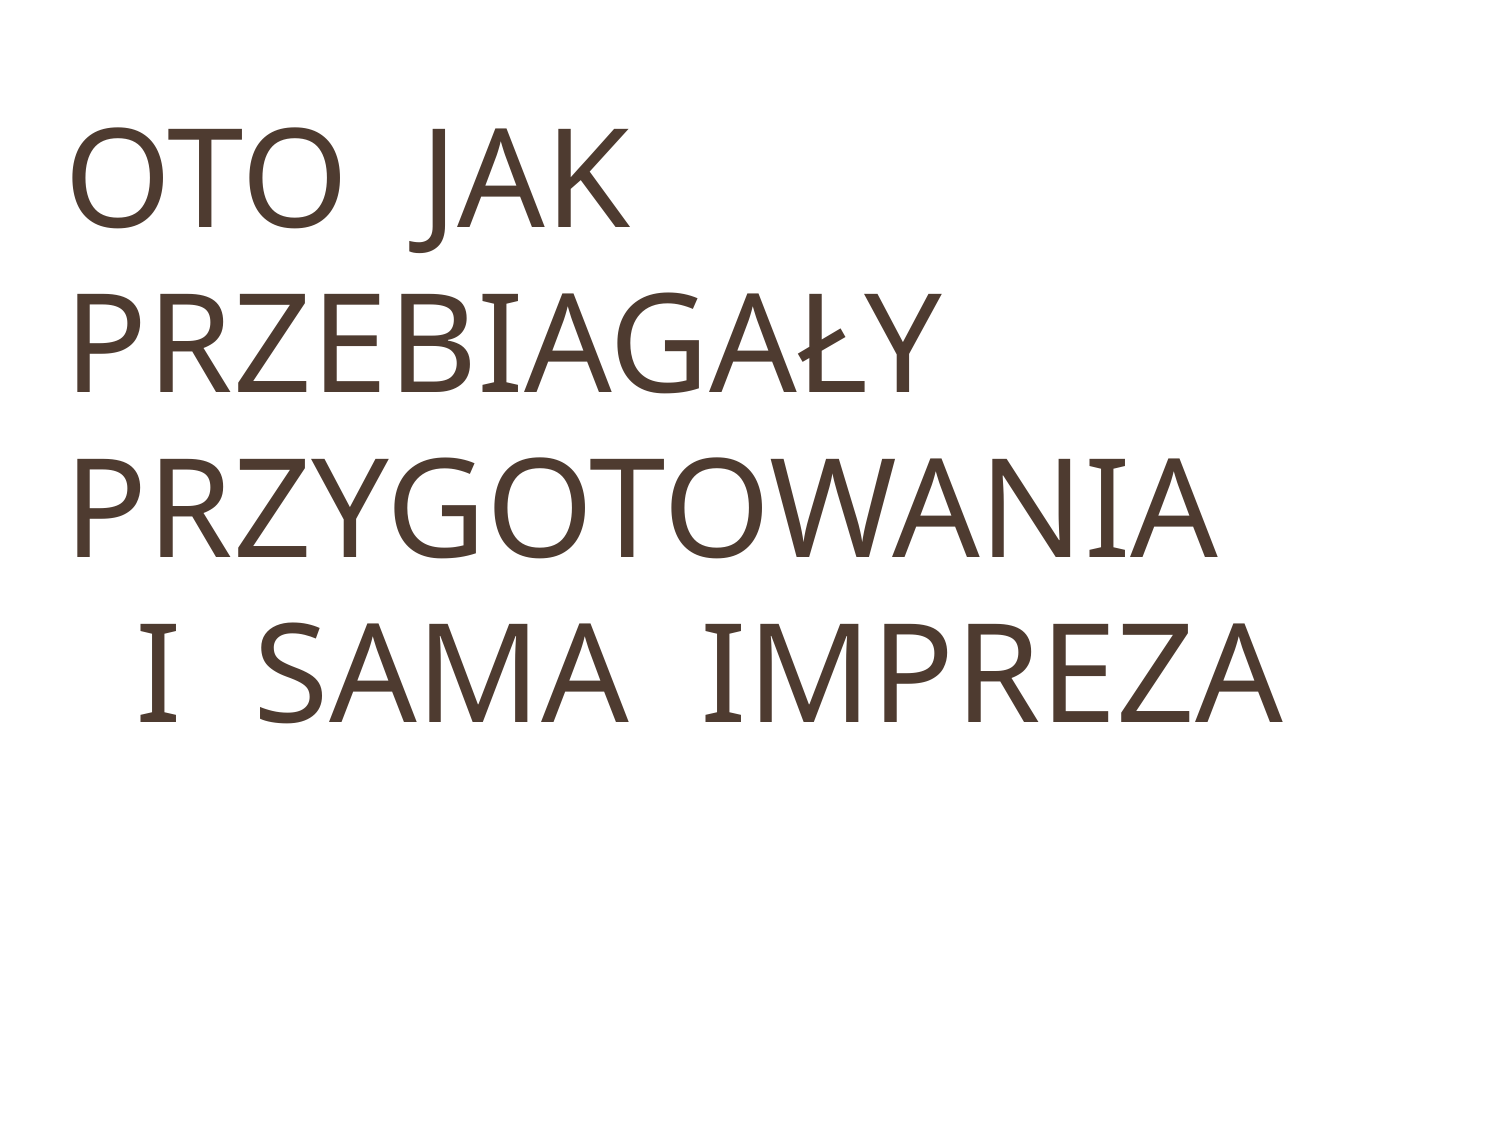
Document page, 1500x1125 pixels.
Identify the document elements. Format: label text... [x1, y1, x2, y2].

title OTO JAK PRZEBIAGAŁY PRZYGOTOWANIA I SAMA IMPREZA [49, 75, 1475, 758]
